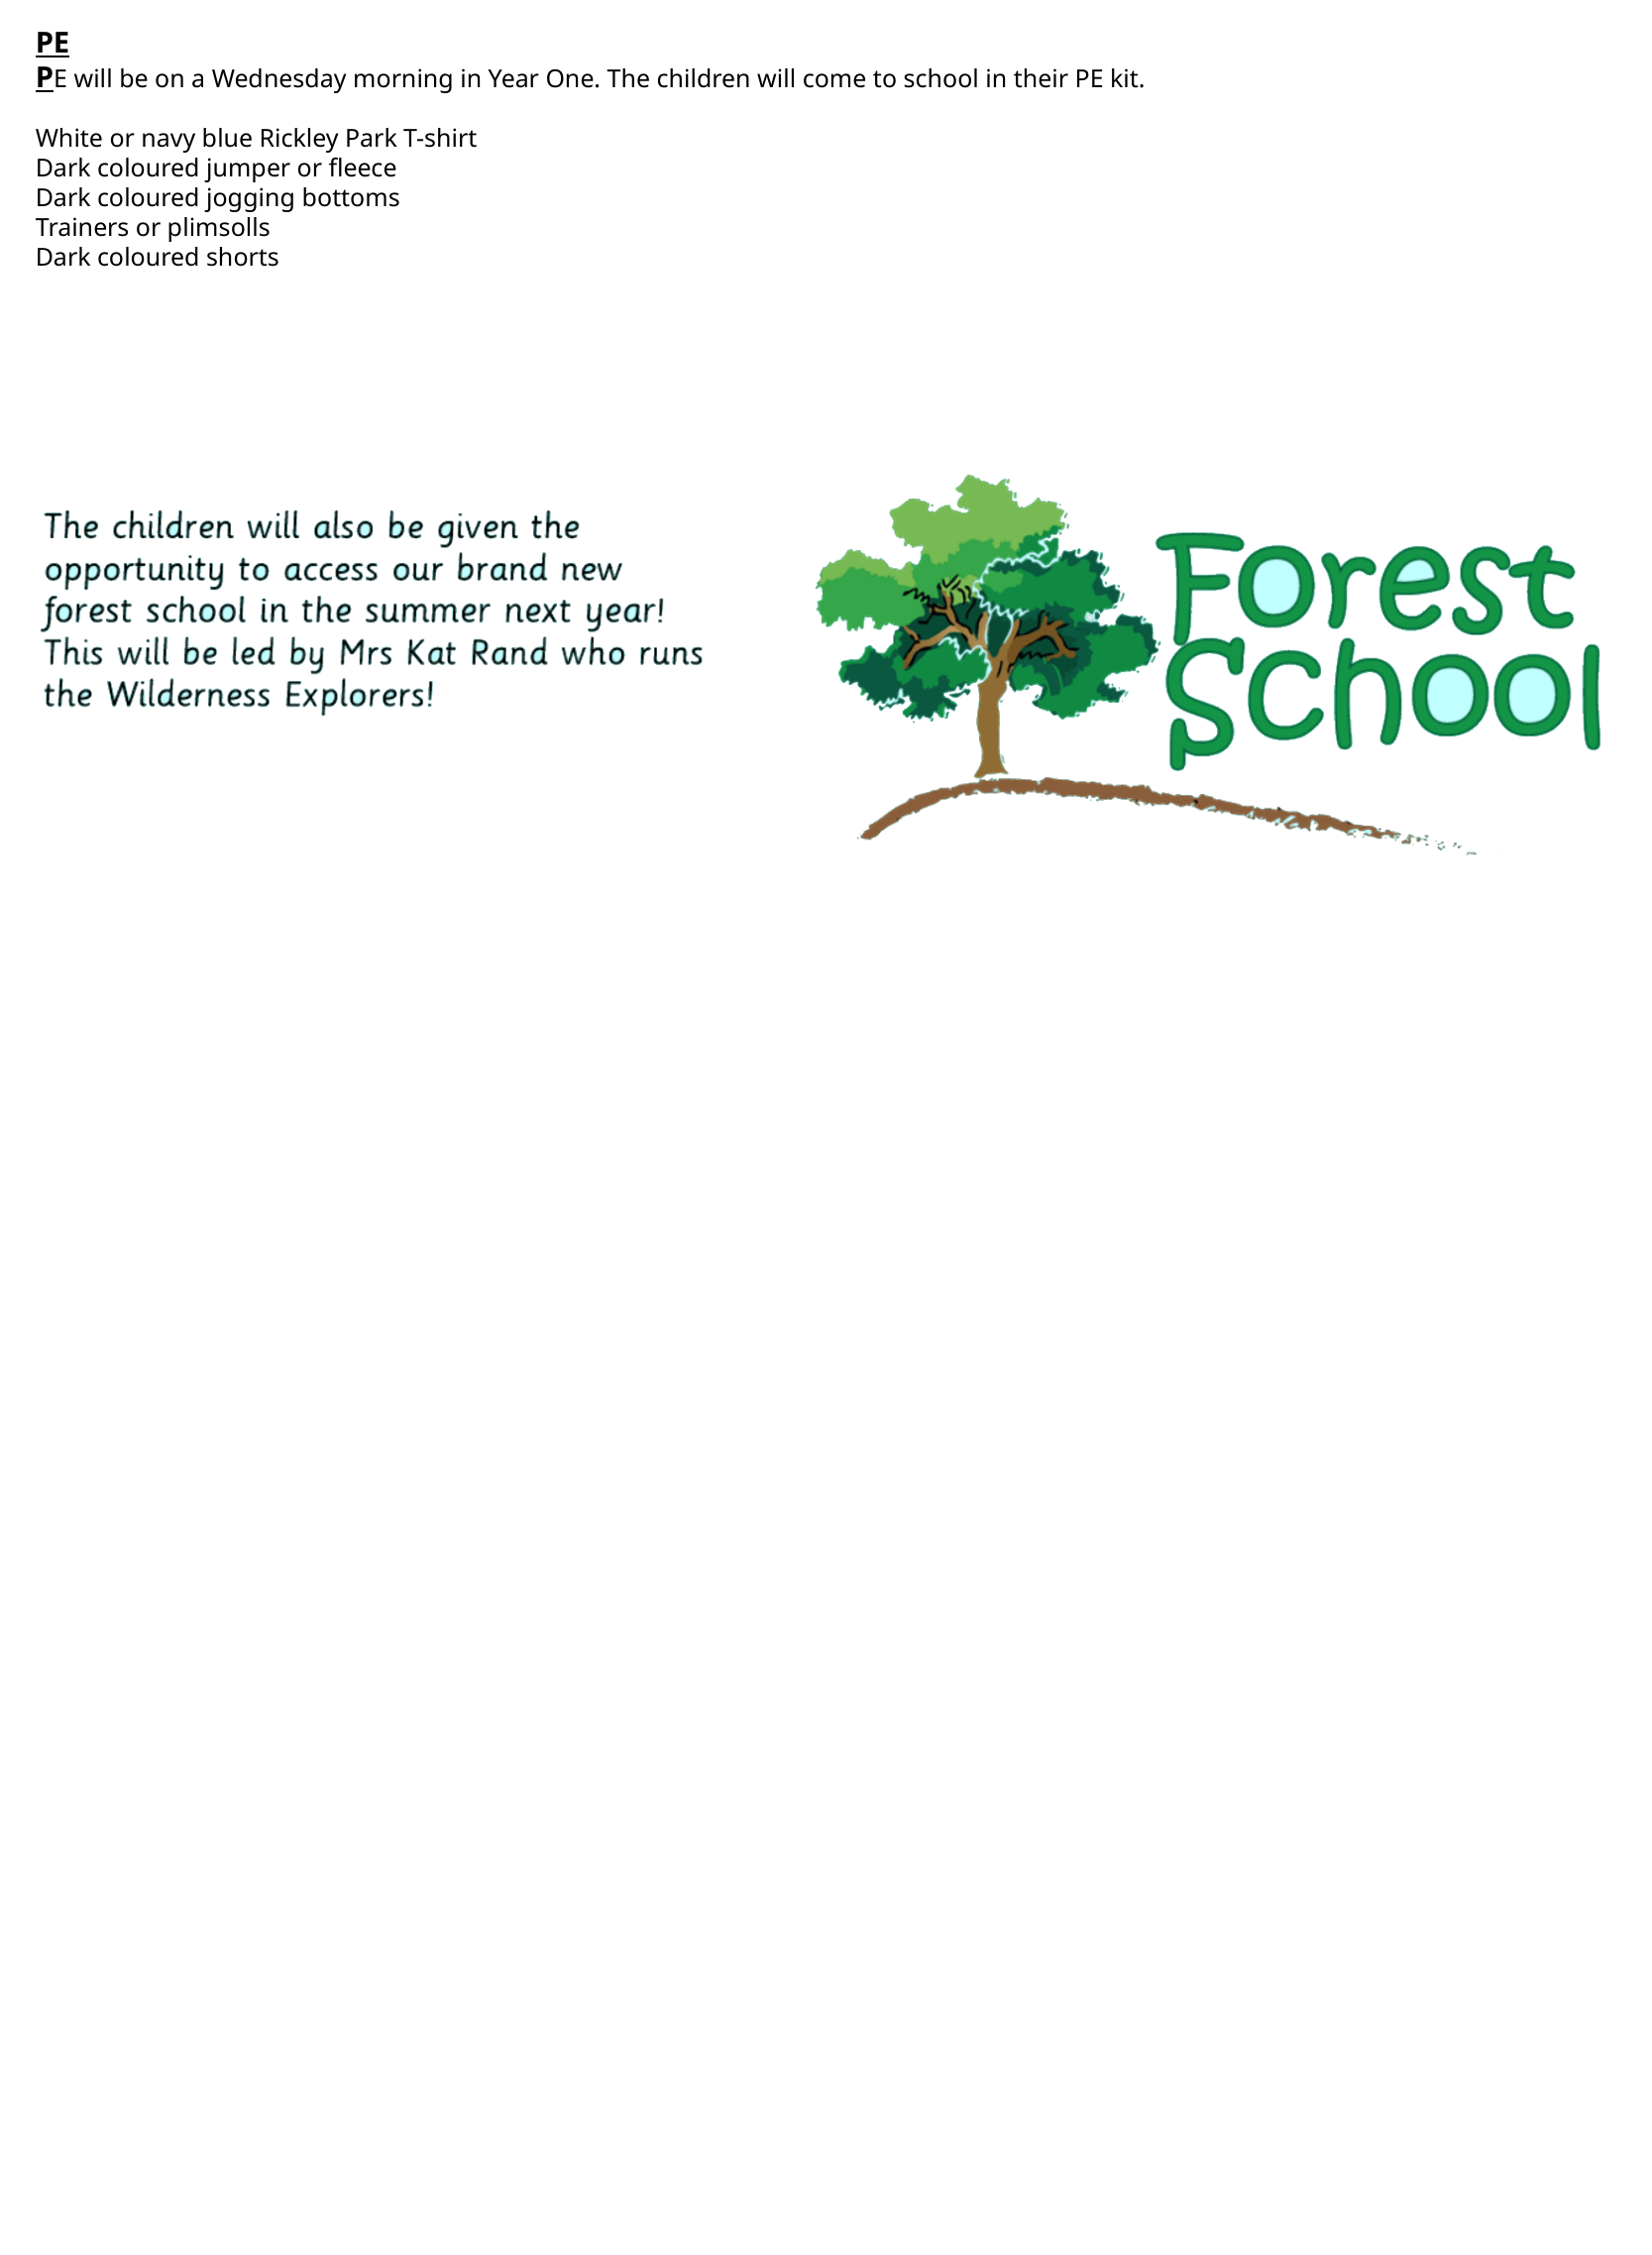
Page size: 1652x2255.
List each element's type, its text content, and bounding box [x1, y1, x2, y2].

picture [0, 436, 1644, 862]
text_box PE PE will be on a Wednesday morning in Year One. The children will come to school in their PE kit. White or navy blue Rickley Park T-shirt Dark coloured jumper or fleece Dark coloured jogging bottoms Trainers or plimsolls Dark coloured shorts [20, 16, 1578, 282]
